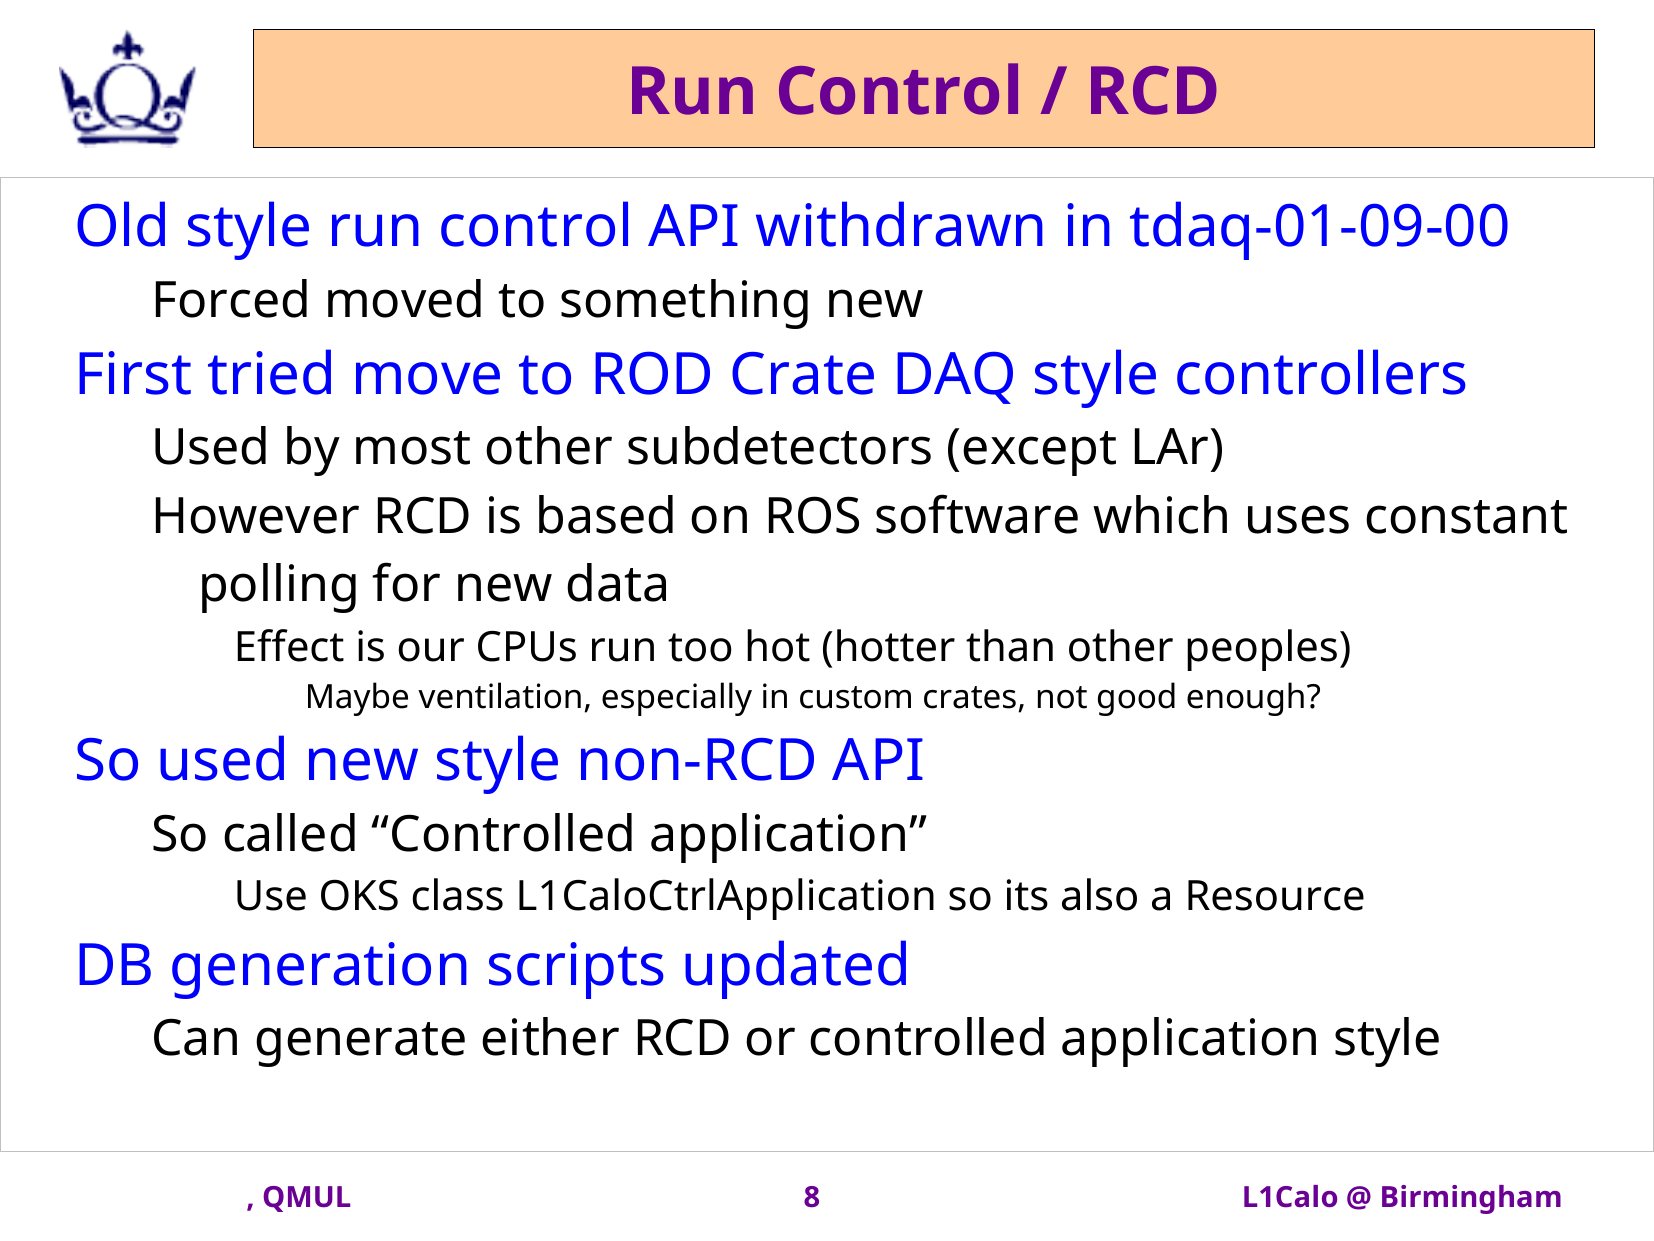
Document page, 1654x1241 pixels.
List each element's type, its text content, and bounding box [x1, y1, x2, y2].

picture [59, 29, 200, 148]
list Old style run control API withdrawn in tdaq-01-09-00 Forced moved to something new First tried move to ROD Crate DAQ style controllers Used by most other subdetectors (except LAr) However RCD is based on ROS software which uses constant polling for new data Effect is our CPUs run too hot (hotter than other peoples) Maybe ventilation, especially in custom crates, not good enough? So used new style non-RCD API So called “Controlled application” Use OKS class L1CaloCtrlApplication so its also a Resource DB generation scripts updated Can generate either RCD or controlled application style [56, 184, 1600, 1105]
title Run Control / RCD [253, 29, 1595, 148]
